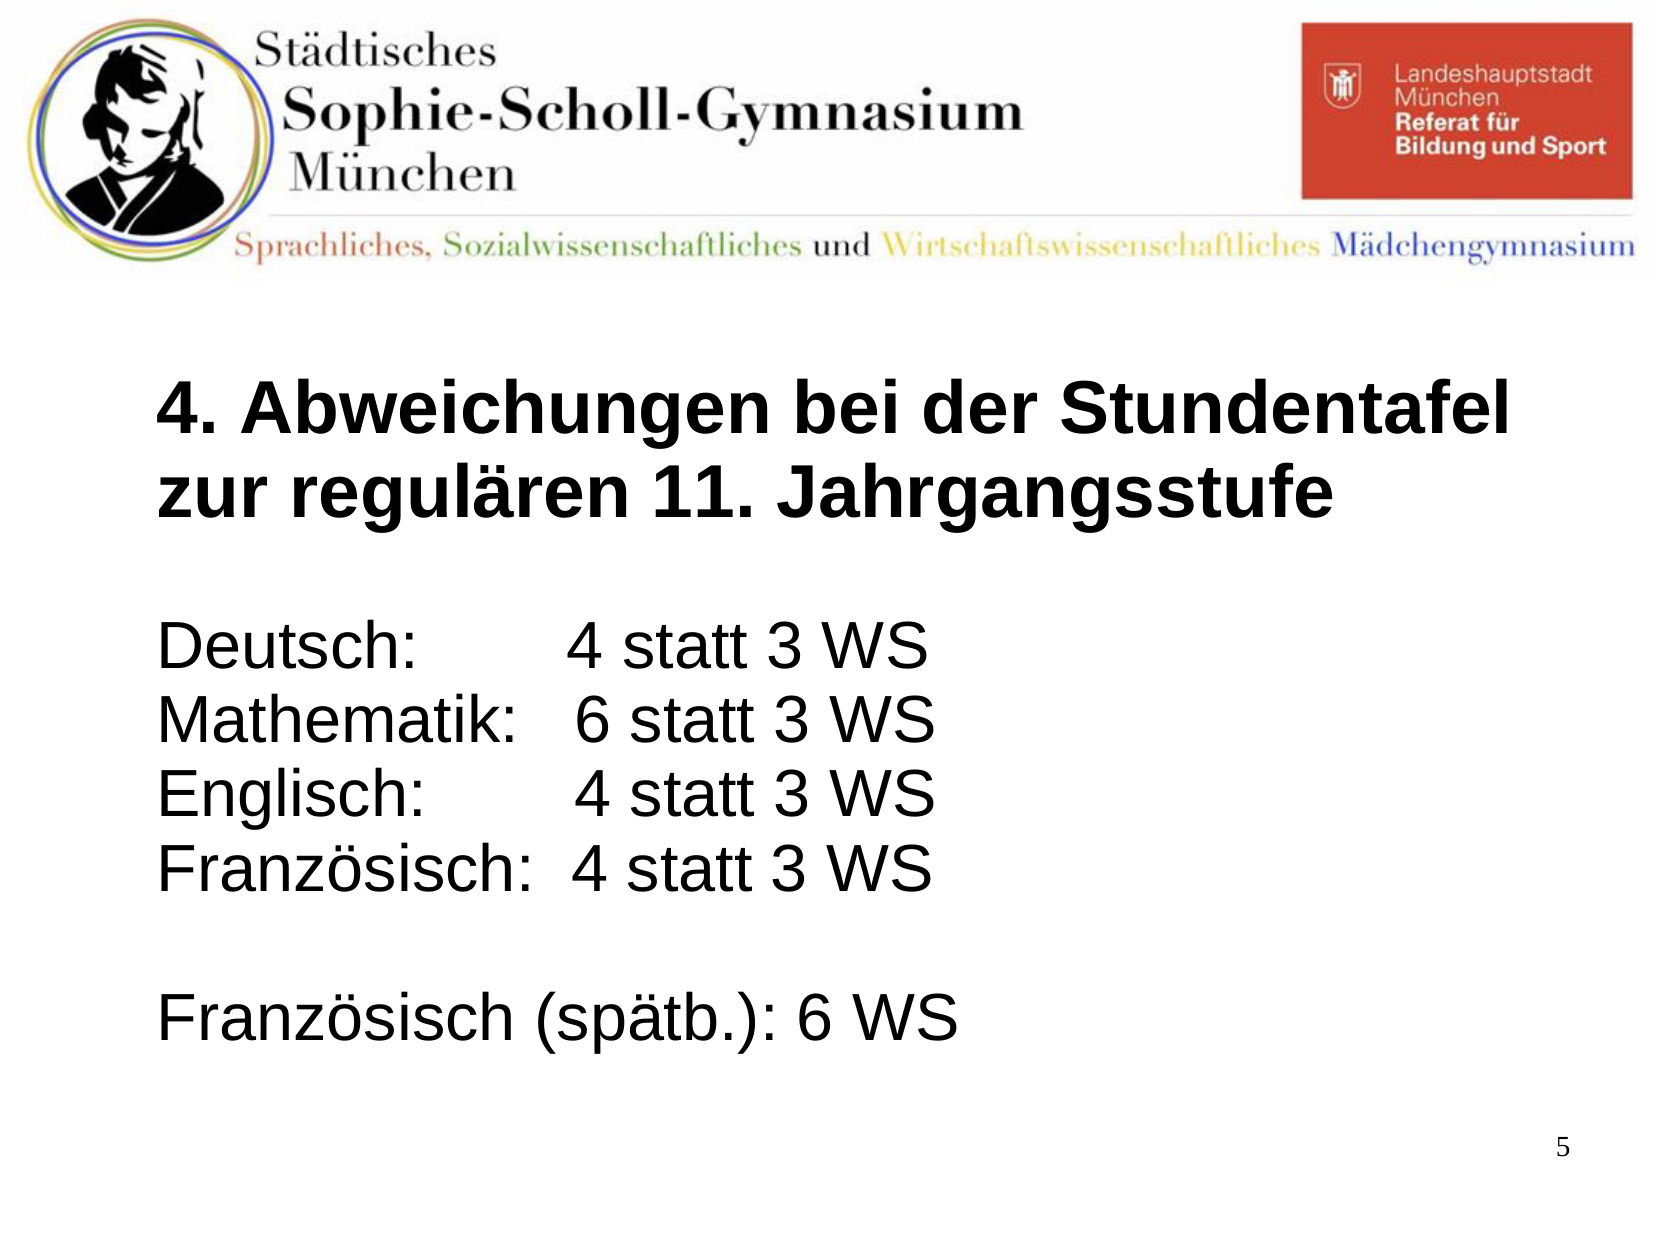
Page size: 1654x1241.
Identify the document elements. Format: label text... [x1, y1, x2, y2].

picture [0, 0, 1654, 285]
text_box 4. Abweichungen bei der Stundentafel zur regulären 11. Jahrgangsstufe Deutsch: 4 statt 3 WS Mathematik: 6 statt 3 WS Englisch: 4 statt 3 WS Französisch: 4 statt 3 WS Französisch (spätb.): 6 WS [141, 354, 1600, 1194]
